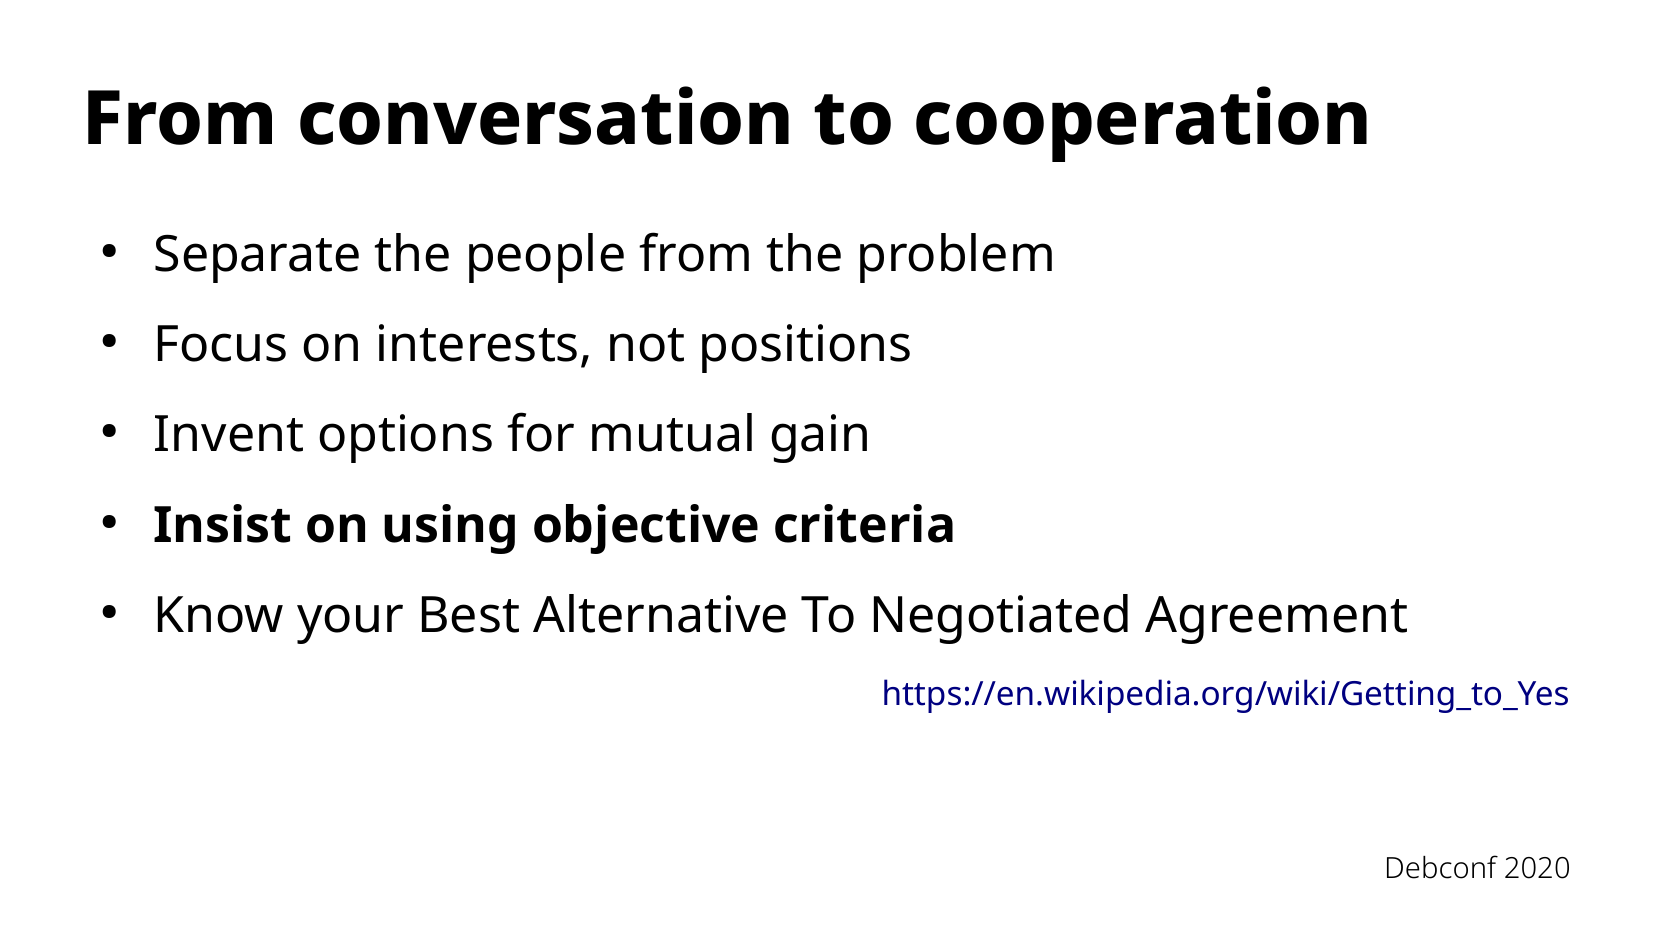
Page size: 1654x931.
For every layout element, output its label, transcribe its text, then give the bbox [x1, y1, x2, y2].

list Separate the people from the problem Focus on interests, not positions Invent options for mutual gain Insist on using objective criteria Know your Best Alternative To Negotiated Agreement https://en.wikipedia.org/wiki/Getting_to_Yes [82, 217, 1571, 758]
title From conversation to cooperation [82, 27, 1571, 203]
